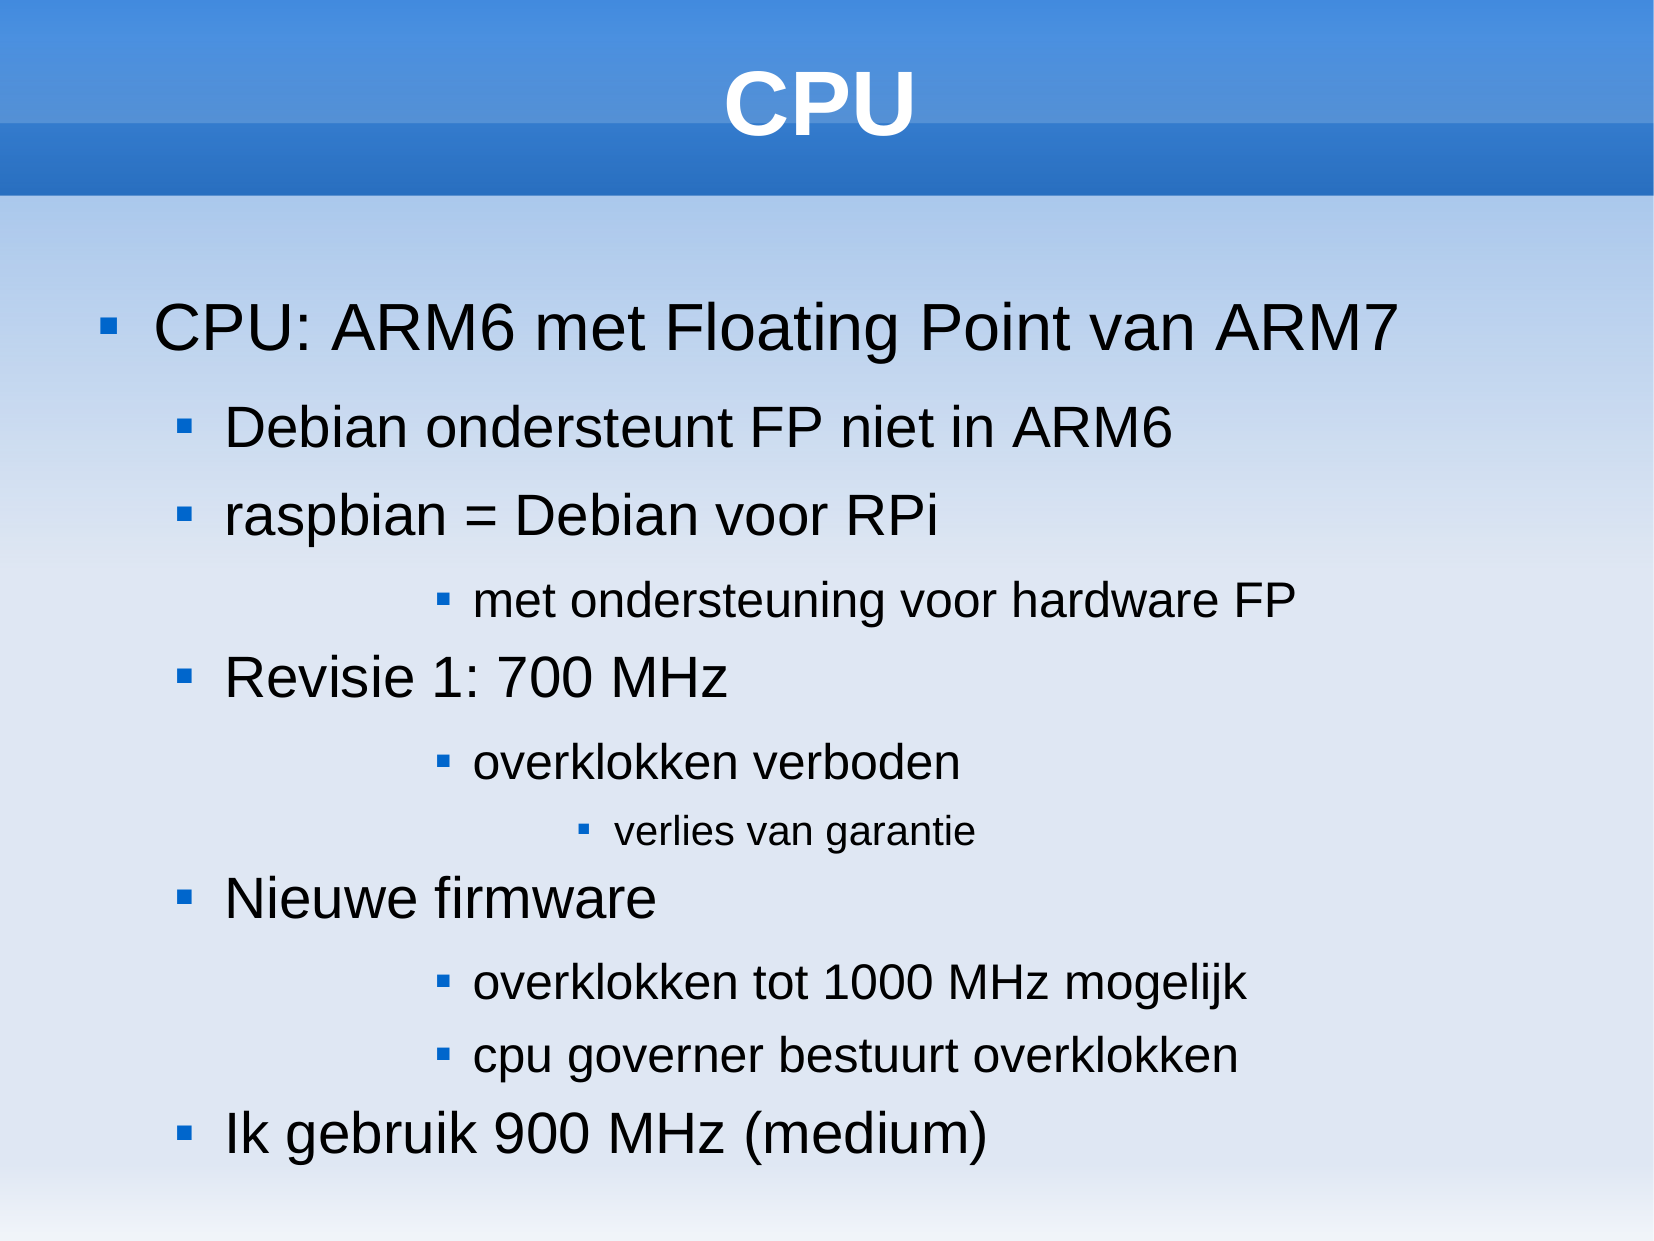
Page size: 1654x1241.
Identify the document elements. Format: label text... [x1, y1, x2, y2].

picture [0, 0, 1654, 1241]
list CPU: ARM6 met Floating Point van ARM7 Debian ondersteunt FP niet in ARM6 raspbian = Debian voor RPi met ondersteuning voor hardware FP Revisie 1: 700 MHz overklokken verboden verlies van garantie Nieuwe firmware overklokken tot 1000 MHz mogelijk cpu governer bestuurt overklokken Ik gebruik 900 MHz (medium) [82, 290, 1571, 1167]
title CPU [76, 0, 1565, 208]
